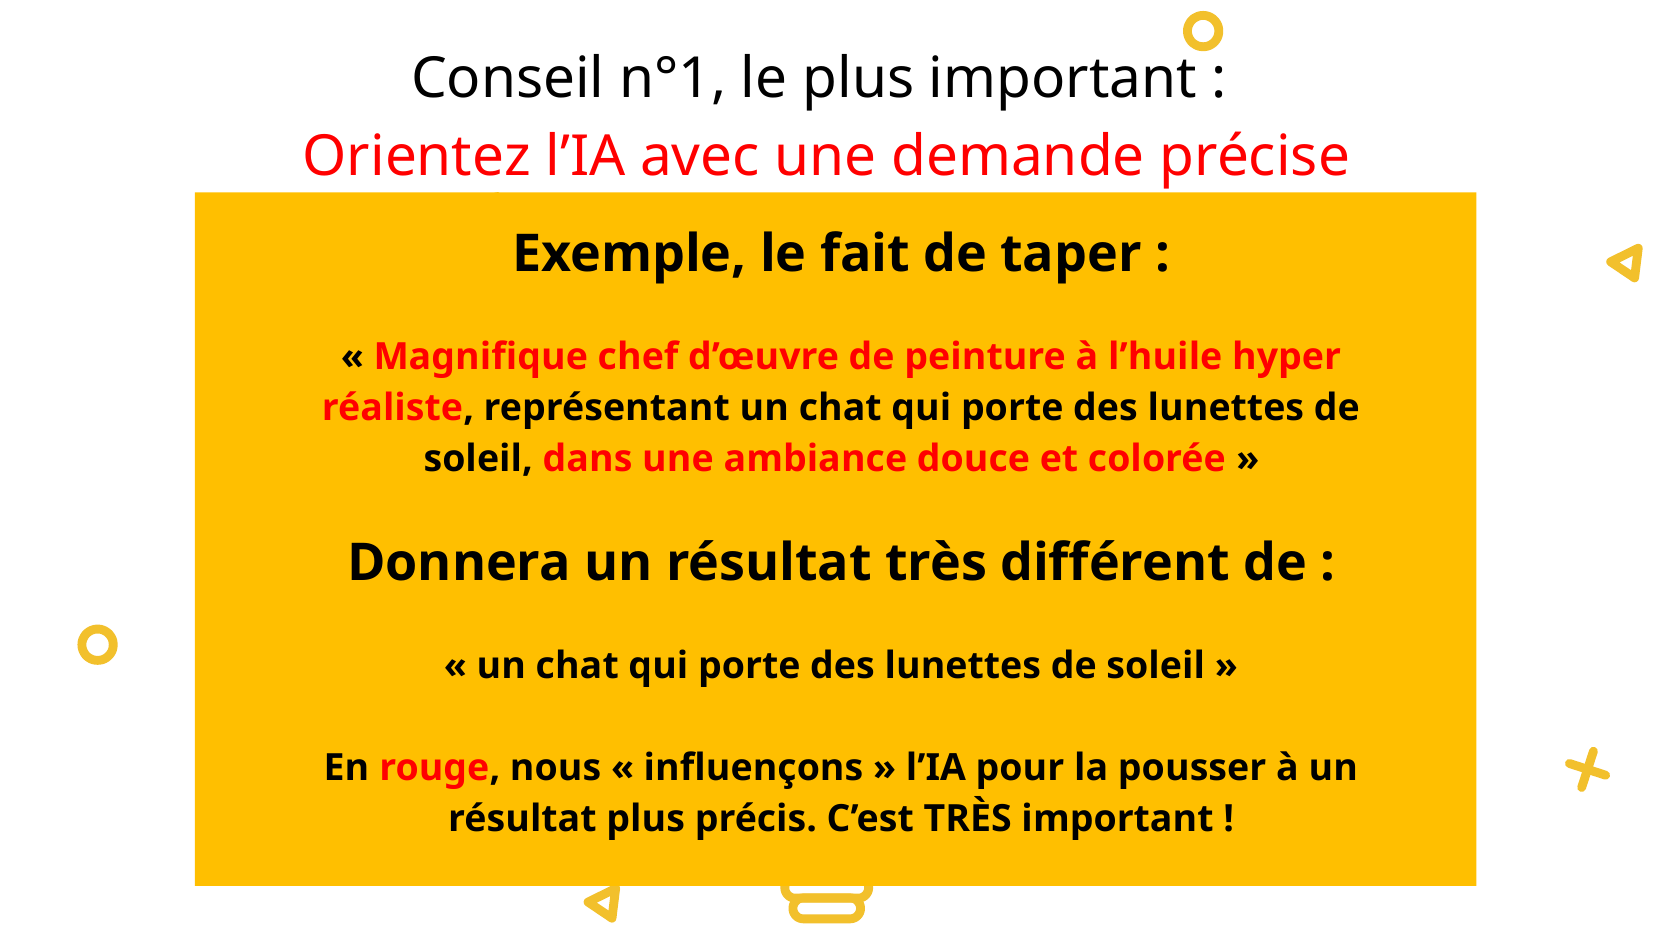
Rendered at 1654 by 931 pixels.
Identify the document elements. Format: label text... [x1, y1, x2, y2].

list [194, 192, 1477, 886]
title Conseil n°1, le plus important : Orientez l’IA avec une demande précise [82, 37, 1571, 193]
text_box Exemple, le fait de taper : « Magnifique chef d’œuvre de peinture à l’huile hyper réaliste, représentant un chat qui porte des lunettes de soleil, dans une ambiance douce et colorée » Donnera un résultat très différent de : « un chat qui porte des lunettes de soleil » En rouge, nous « influençons » l’IA pour la pousser à un résultat plus précis. C’est TRÈS important ! [265, 208, 1418, 873]
